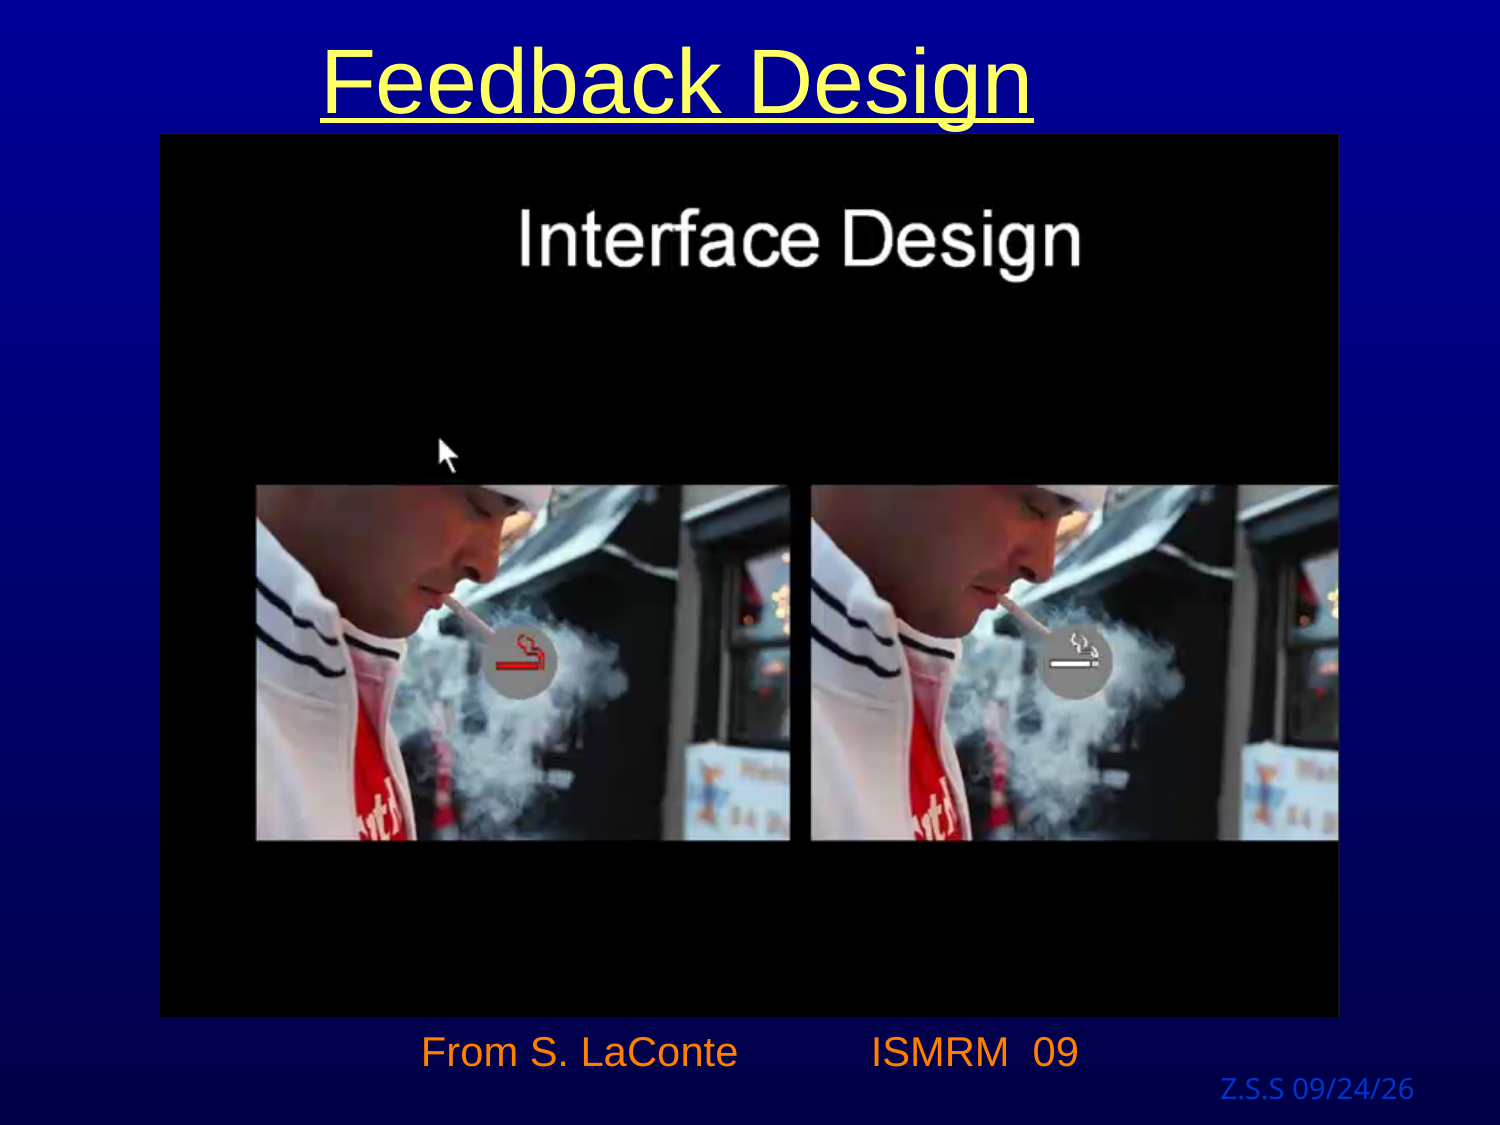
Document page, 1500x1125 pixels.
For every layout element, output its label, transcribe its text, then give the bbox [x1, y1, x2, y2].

title Feedback Design [2, 18, 1353, 145]
picture [160, 133, 1340, 1016]
text_box From S. LaConte ISMRM 09 [73, 1016, 1427, 1083]
